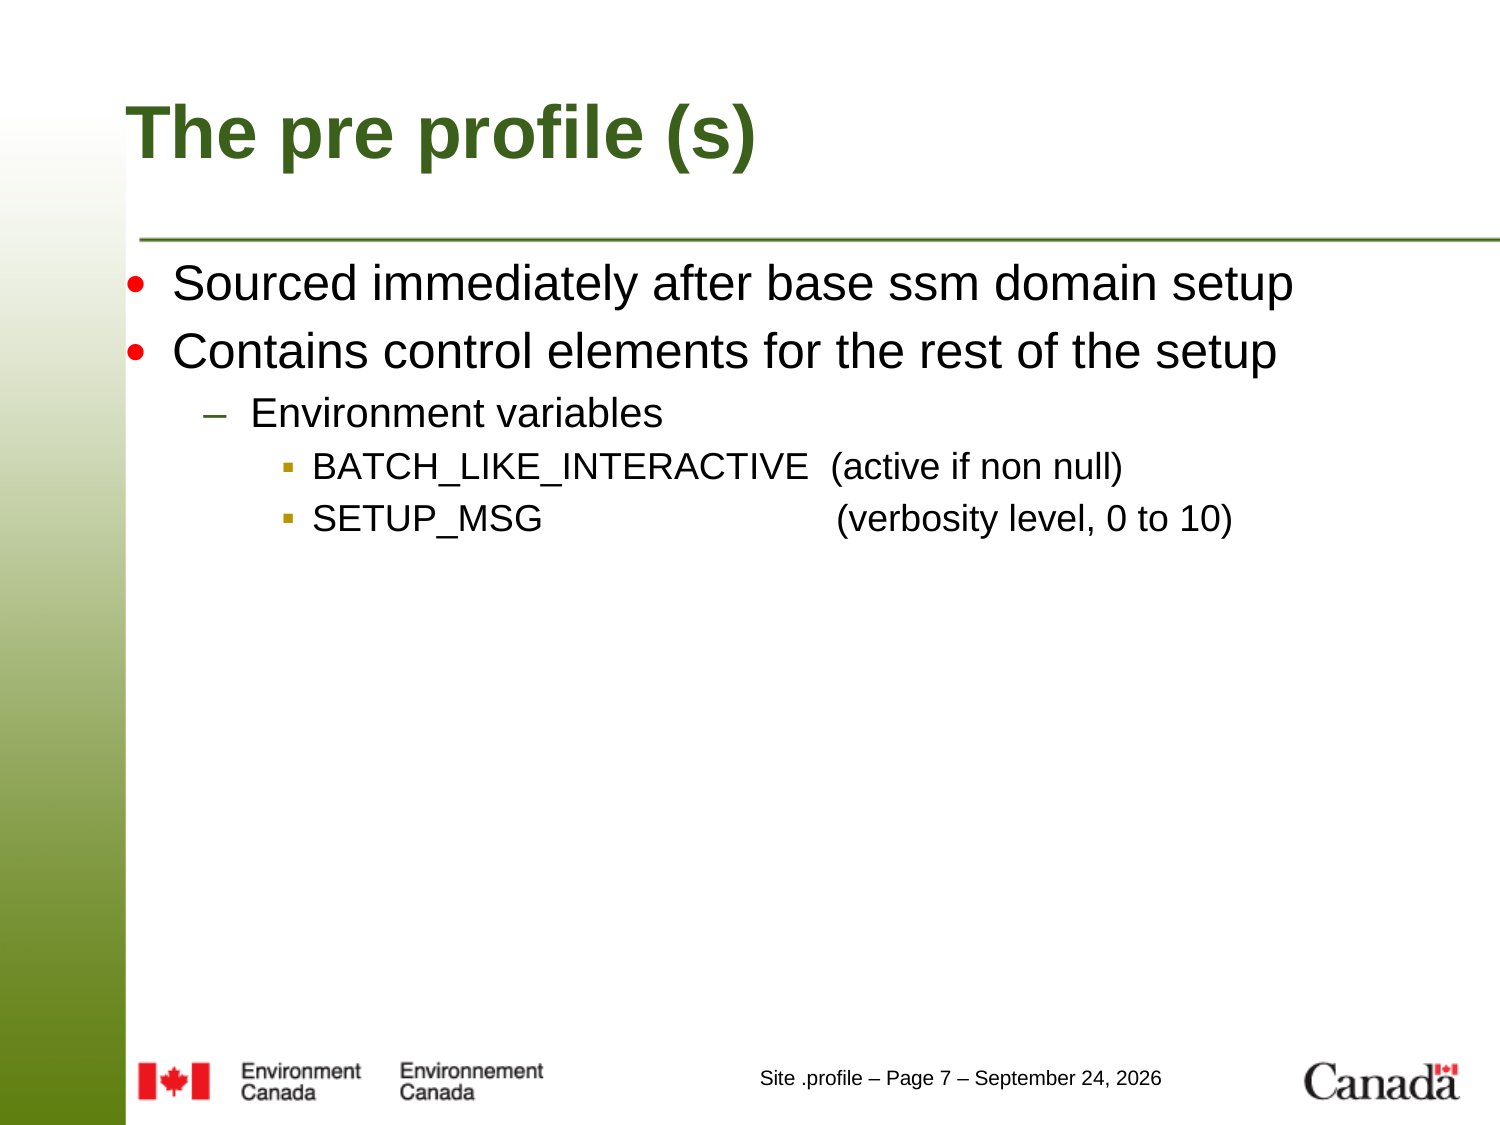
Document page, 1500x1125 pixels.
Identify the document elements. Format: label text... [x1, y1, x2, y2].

picture [0, 0, 1500, 1125]
list Sourced immediately after base ssm domain setup Contains control elements for the rest of the setup Environment variables BATCH_LIKE_INTERACTIVE (active if non null) SETUP_MSG (verbosity level, 0 to 10) [125, 255, 1463, 1009]
title The pre profile (s) [125, 52, 1463, 213]
